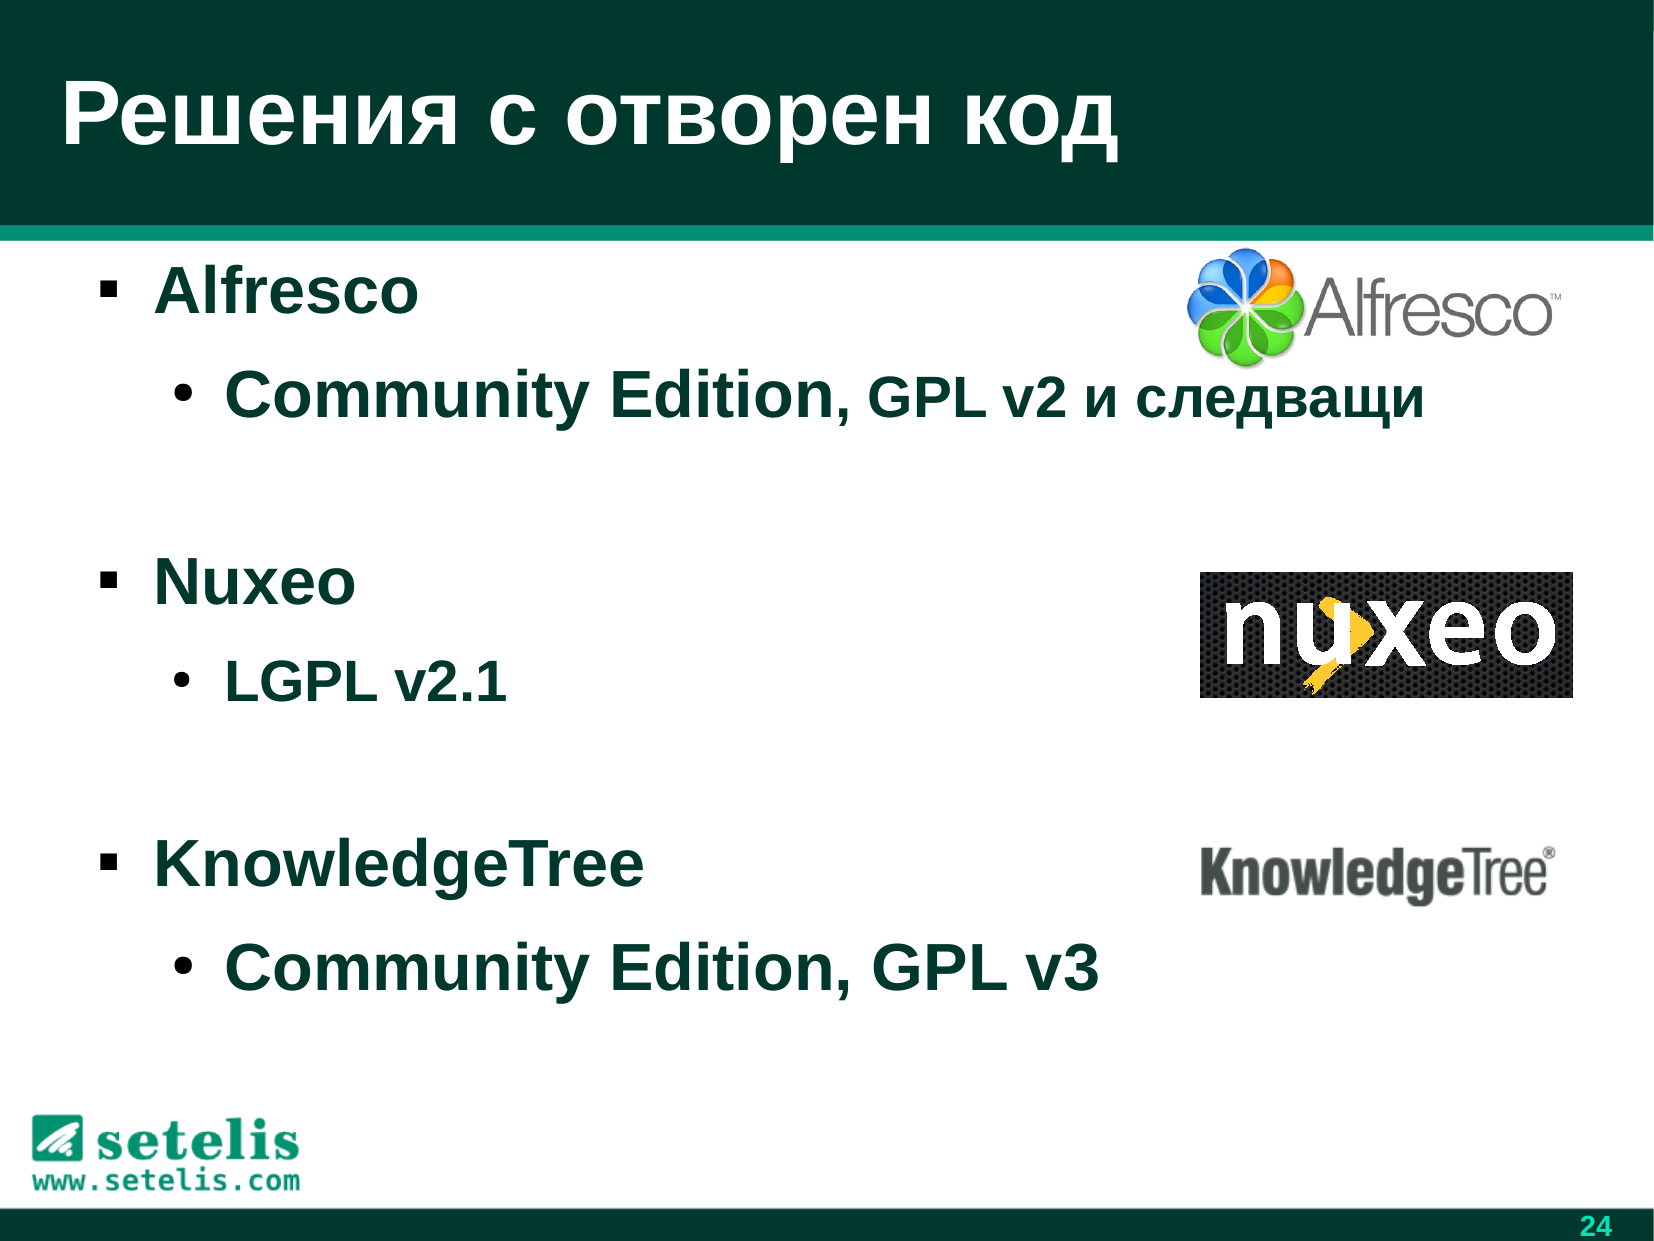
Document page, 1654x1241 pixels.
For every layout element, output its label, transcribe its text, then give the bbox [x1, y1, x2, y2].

title Решения с отворен код [0, 0, 1654, 226]
list Alfresco Community Edition, GPL v2 и следващи Nuxeo LGPL v2.1 KnowledgeTree Community Edition, GPL v3 [82, 252, 1571, 1072]
picture [0, 241, 1654, 1241]
